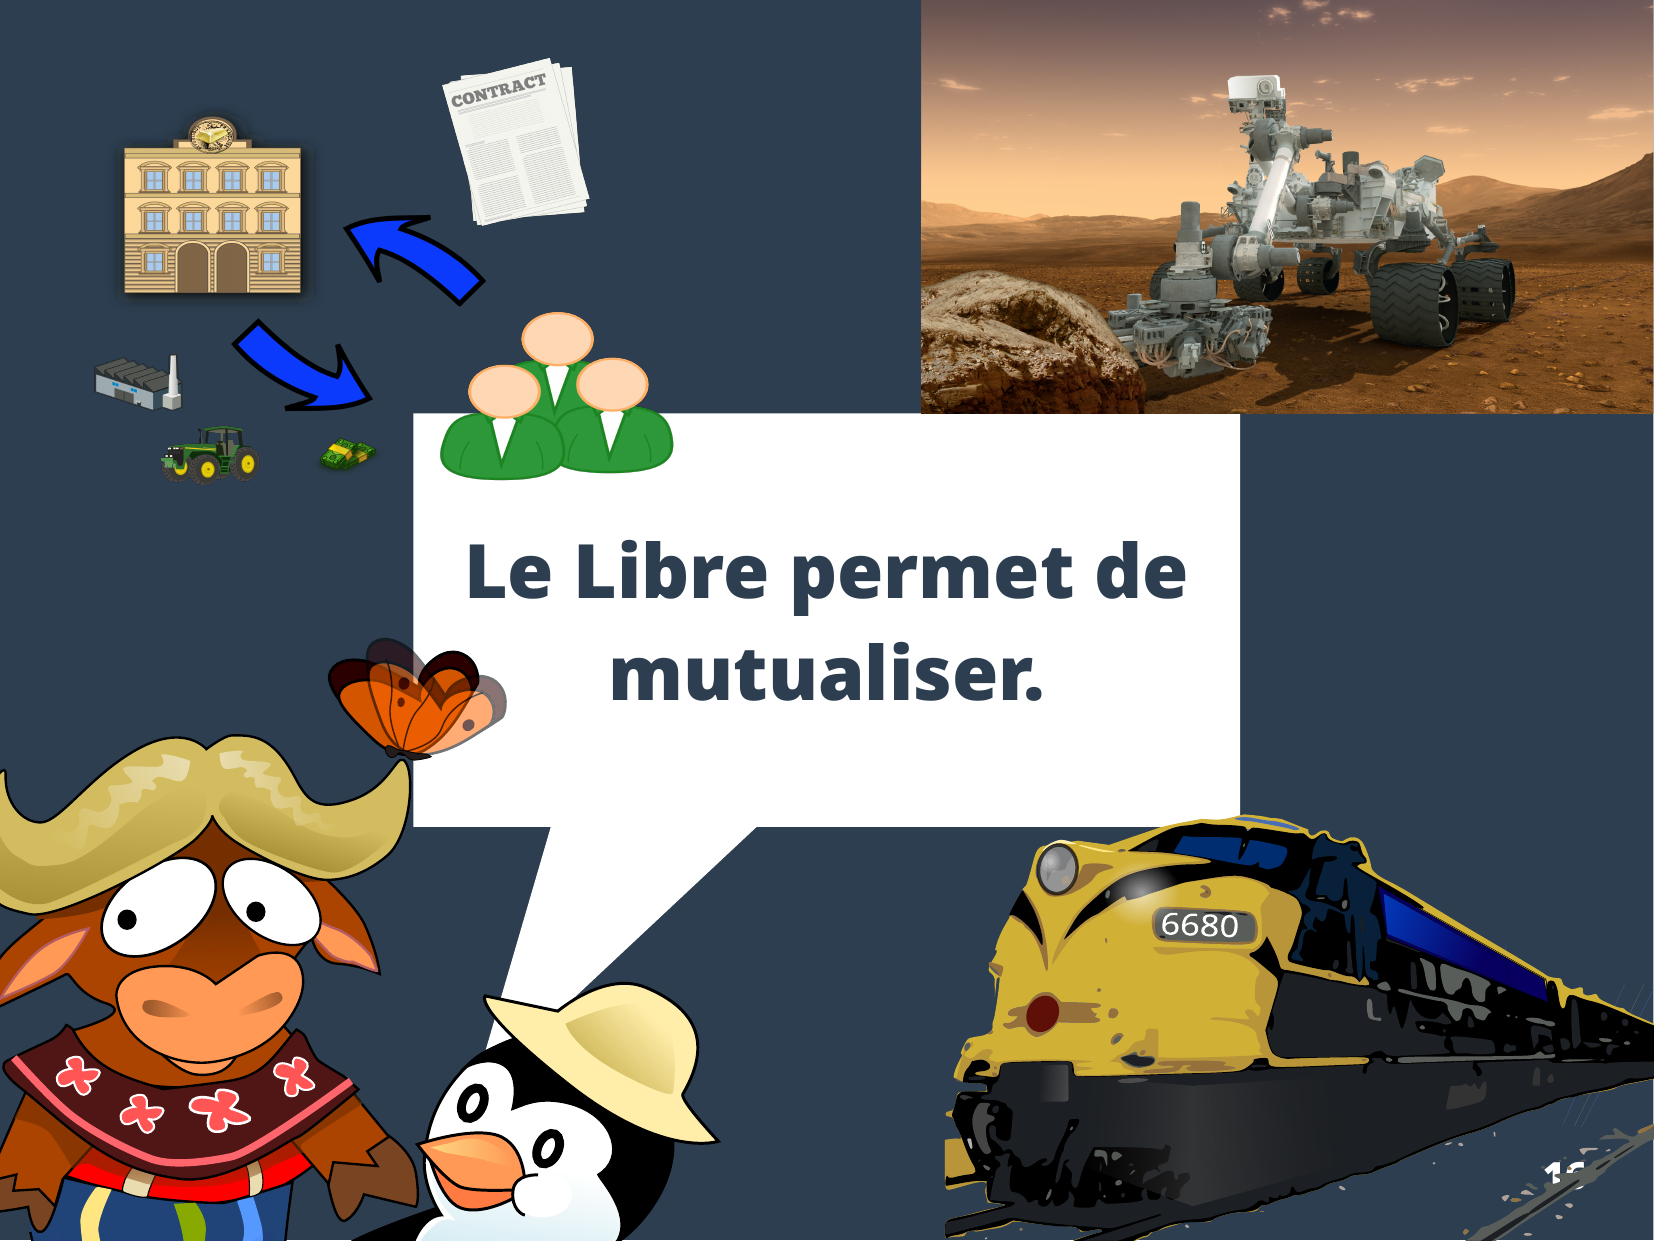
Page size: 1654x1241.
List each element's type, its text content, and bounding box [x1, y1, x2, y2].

picture [944, 814, 1654, 1241]
title Le Libre permet de mutualiser. [442, 442, 1211, 798]
picture [0, 637, 755, 1241]
picture [921, 0, 1654, 414]
picture [61, 35, 749, 485]
